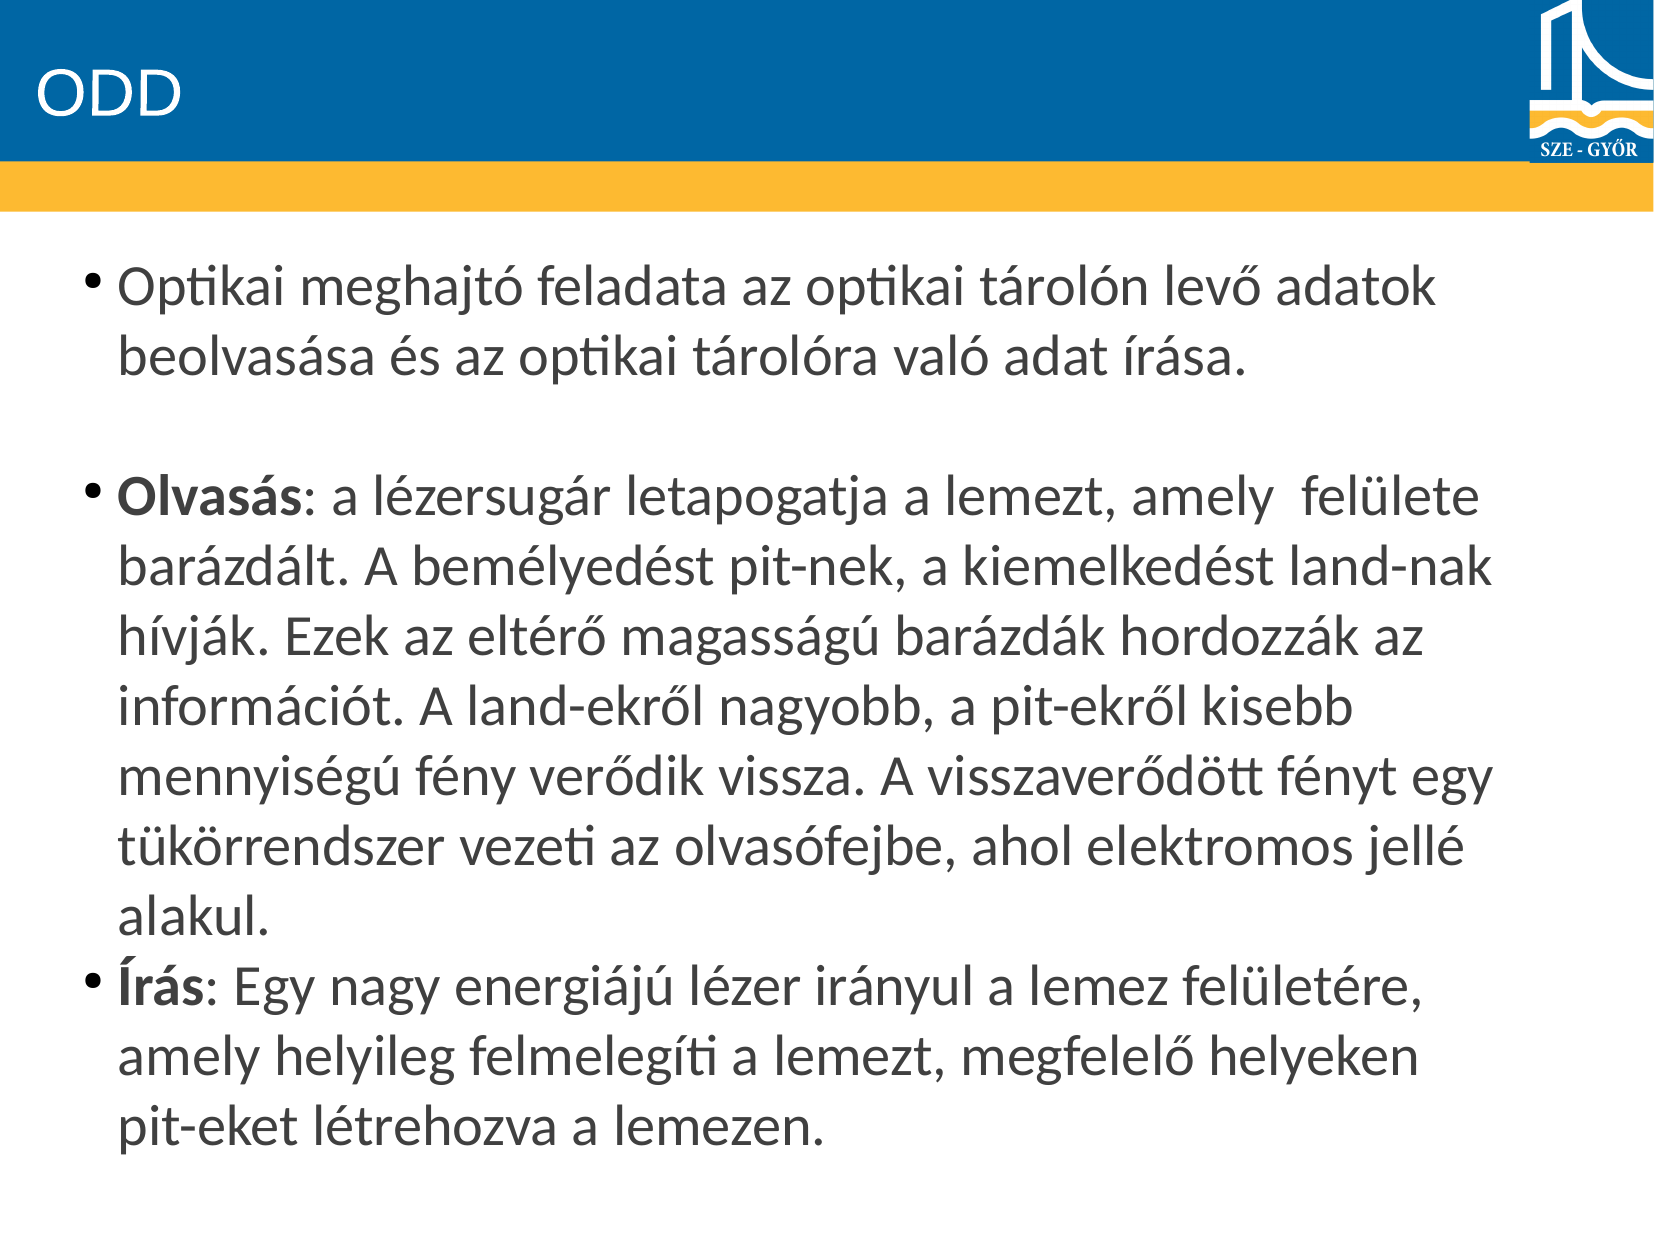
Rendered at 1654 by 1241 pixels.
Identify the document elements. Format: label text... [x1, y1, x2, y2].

picture [1529, 0, 1654, 163]
text_box ODD [34, 48, 1524, 144]
text_box Optikai meghajtó feladata az optikai tárolón levő adatok beolvasása és az optikai tárolóra való adat írása. Olvasás: a lézersugár letapogatja a lemezt, amely felülete barázdált. A bemélyedést pit-nek, a kiemelkedést land-nak hívják. Ezek az eltérő magasságú barázdák hordozzák az információt. A land-ekről nagyobb, a pit-ekről kisebb mennyiségú fény verődik vissza. A visszaverődött fényt egy tükörrendszer vezeti az olvasófejbe, ahol elektromos jellé alakul. Írás: Egy nagy energiájú lézer irányul a lemez felületére, amely helyileg felmelegíti a lemezt, megfelelő helyeken pit-eket létrehozva a lemezen. [82, 247, 1571, 1198]
